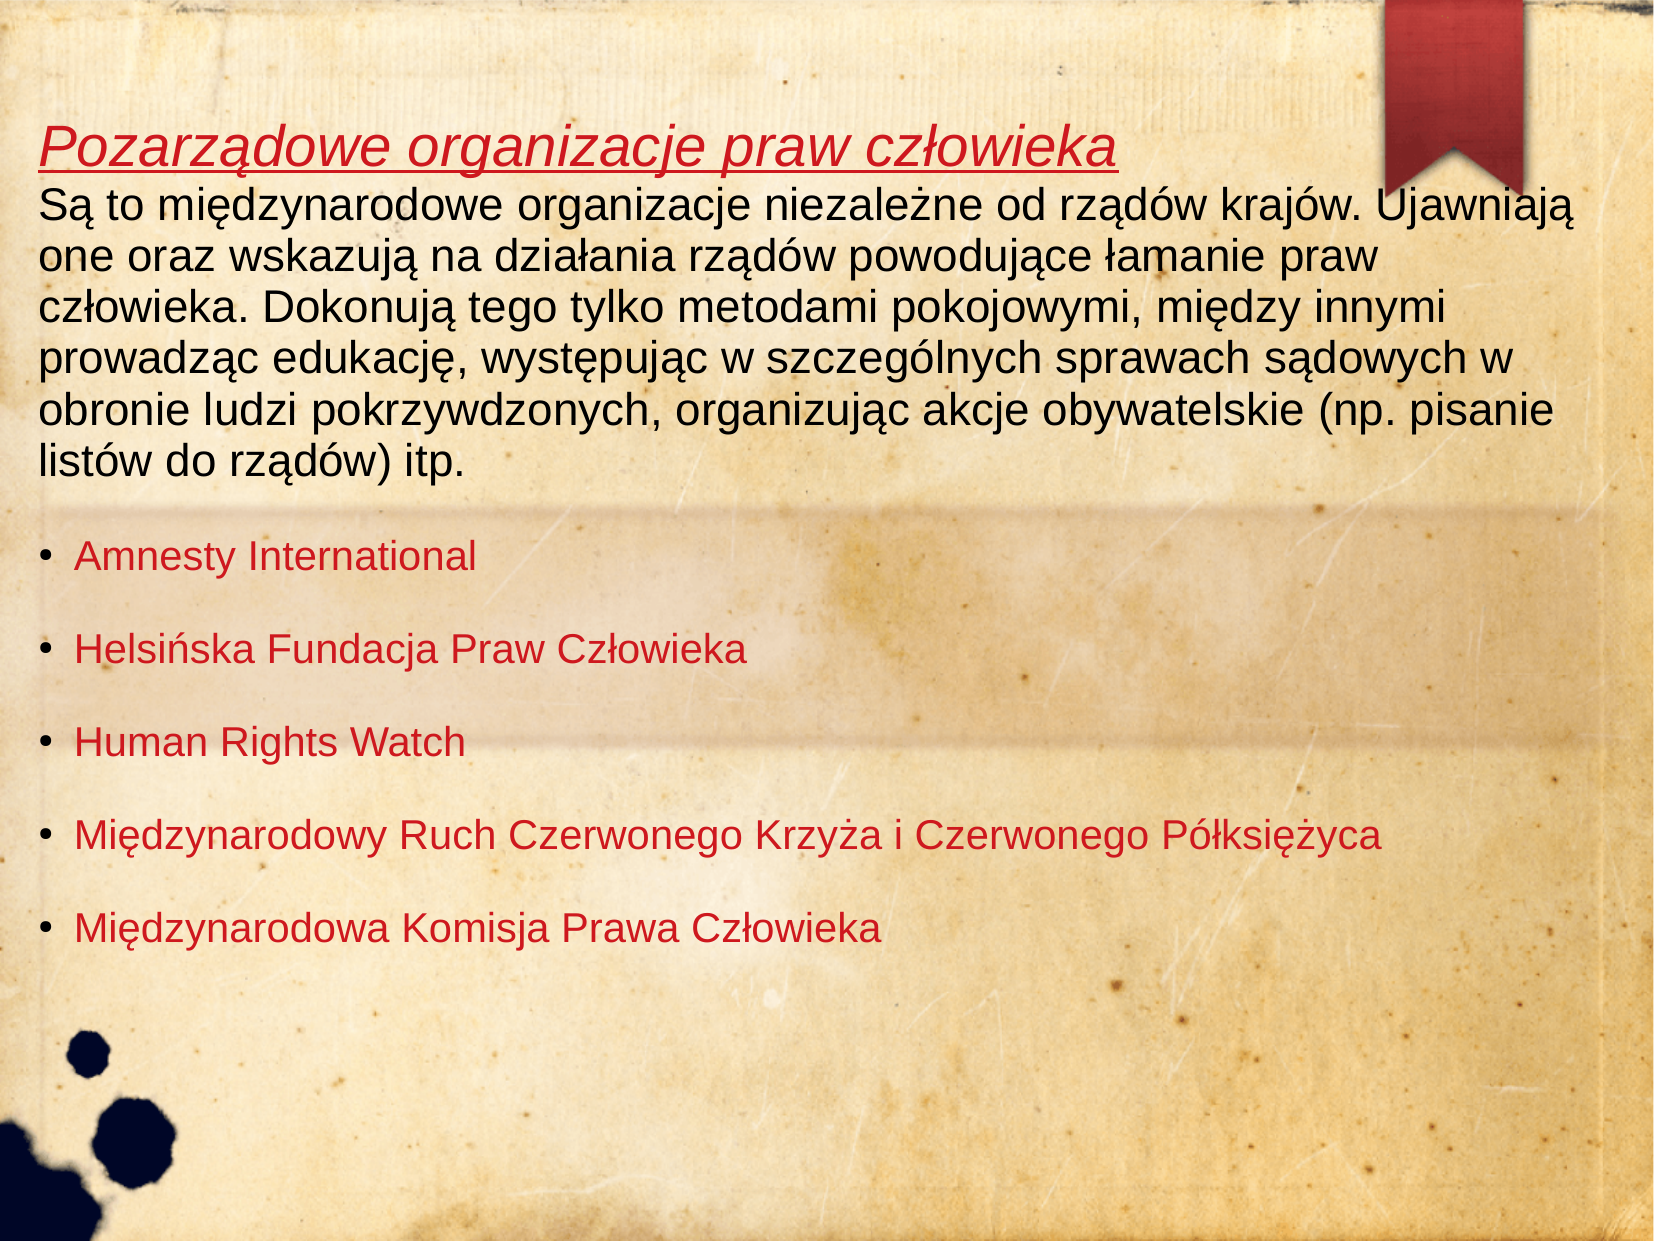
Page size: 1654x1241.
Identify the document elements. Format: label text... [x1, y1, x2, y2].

picture [0, 0, 1654, 1241]
text_box Pozarządowe organizacje praw człowieka Są to międzynarodowe organizacje niezależne od rządów krajów. Ujawniają one oraz wskazują na działania rządów powodujące łamanie praw człowieka. Dokonują tego tylko metodami pokojowymi, między innymi prowadząc edukację, występując w szczególnych sprawach sądowych w obronie ludzi pokrzywdzonych, organizując akcje obywatelskie (np. pisanie listów do rządów) itp. Amnesty International Helsińska Fundacja Praw Człowieka Human Rights Watch Międzynarodowy Ruch Czerwonego Krzyża i Czerwonego Półksiężyca Międzynarodowa Komisja Prawa Człowieka [23, 106, 1619, 1040]
